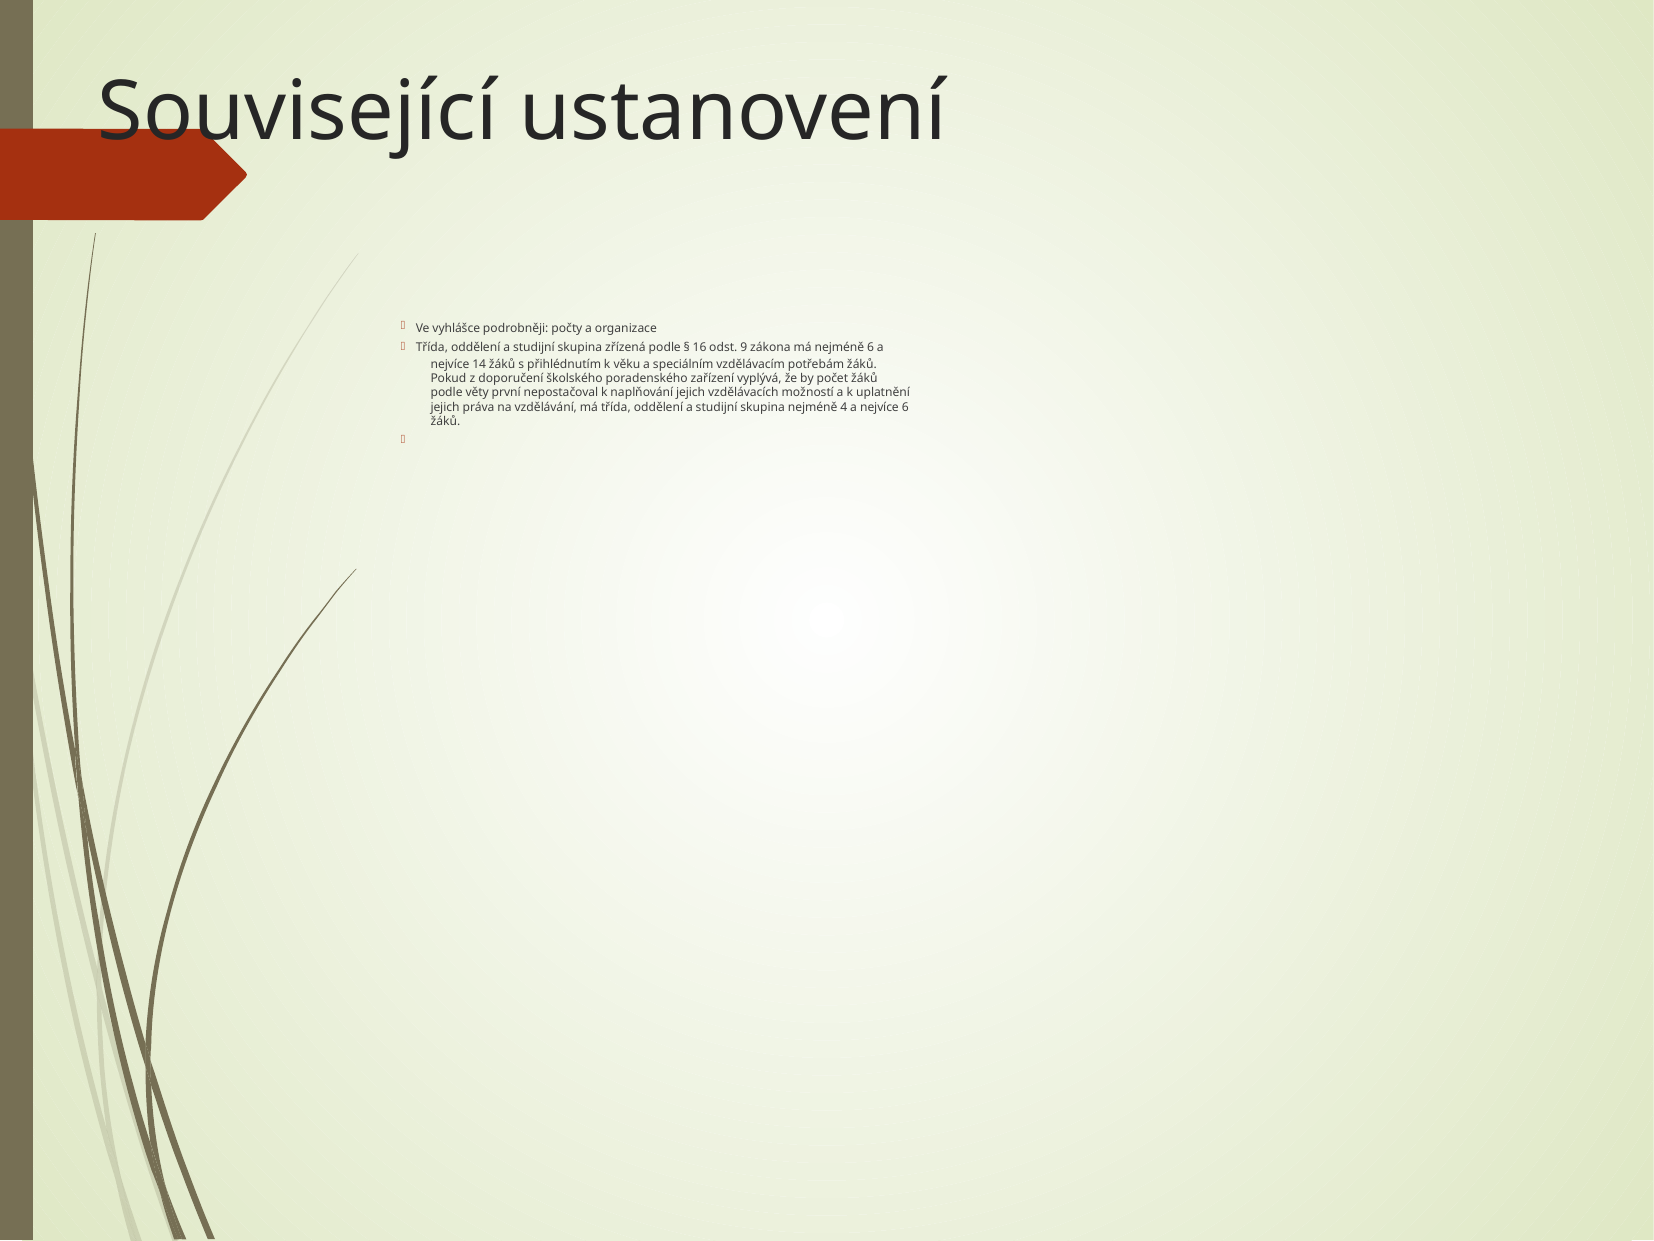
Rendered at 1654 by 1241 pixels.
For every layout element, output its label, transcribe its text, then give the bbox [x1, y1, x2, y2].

title Související ustanovení [0, 49, 1489, 257]
list Ve vyhlášce podrobněji: počty a organizace Třída, oddělení a studijní skupina zřízená podle § 16 odst. 9 zákona má nejméně 6 a nejvíce 14 žáků s přihlédnutím k věku a speciálním vzdělávacím potřebám žáků. Pokud z doporučení školského poradenského zařízení vyplývá, že by počet žáků podle věty první nepostačoval k naplňování jejich vzdělávacích možností a k uplatnění jejich práva na vzdělávání, má třída, oddělení a studijní skupina nejméně 4 a nejvíce 6 žáků. [0, 290, 1489, 1010]
